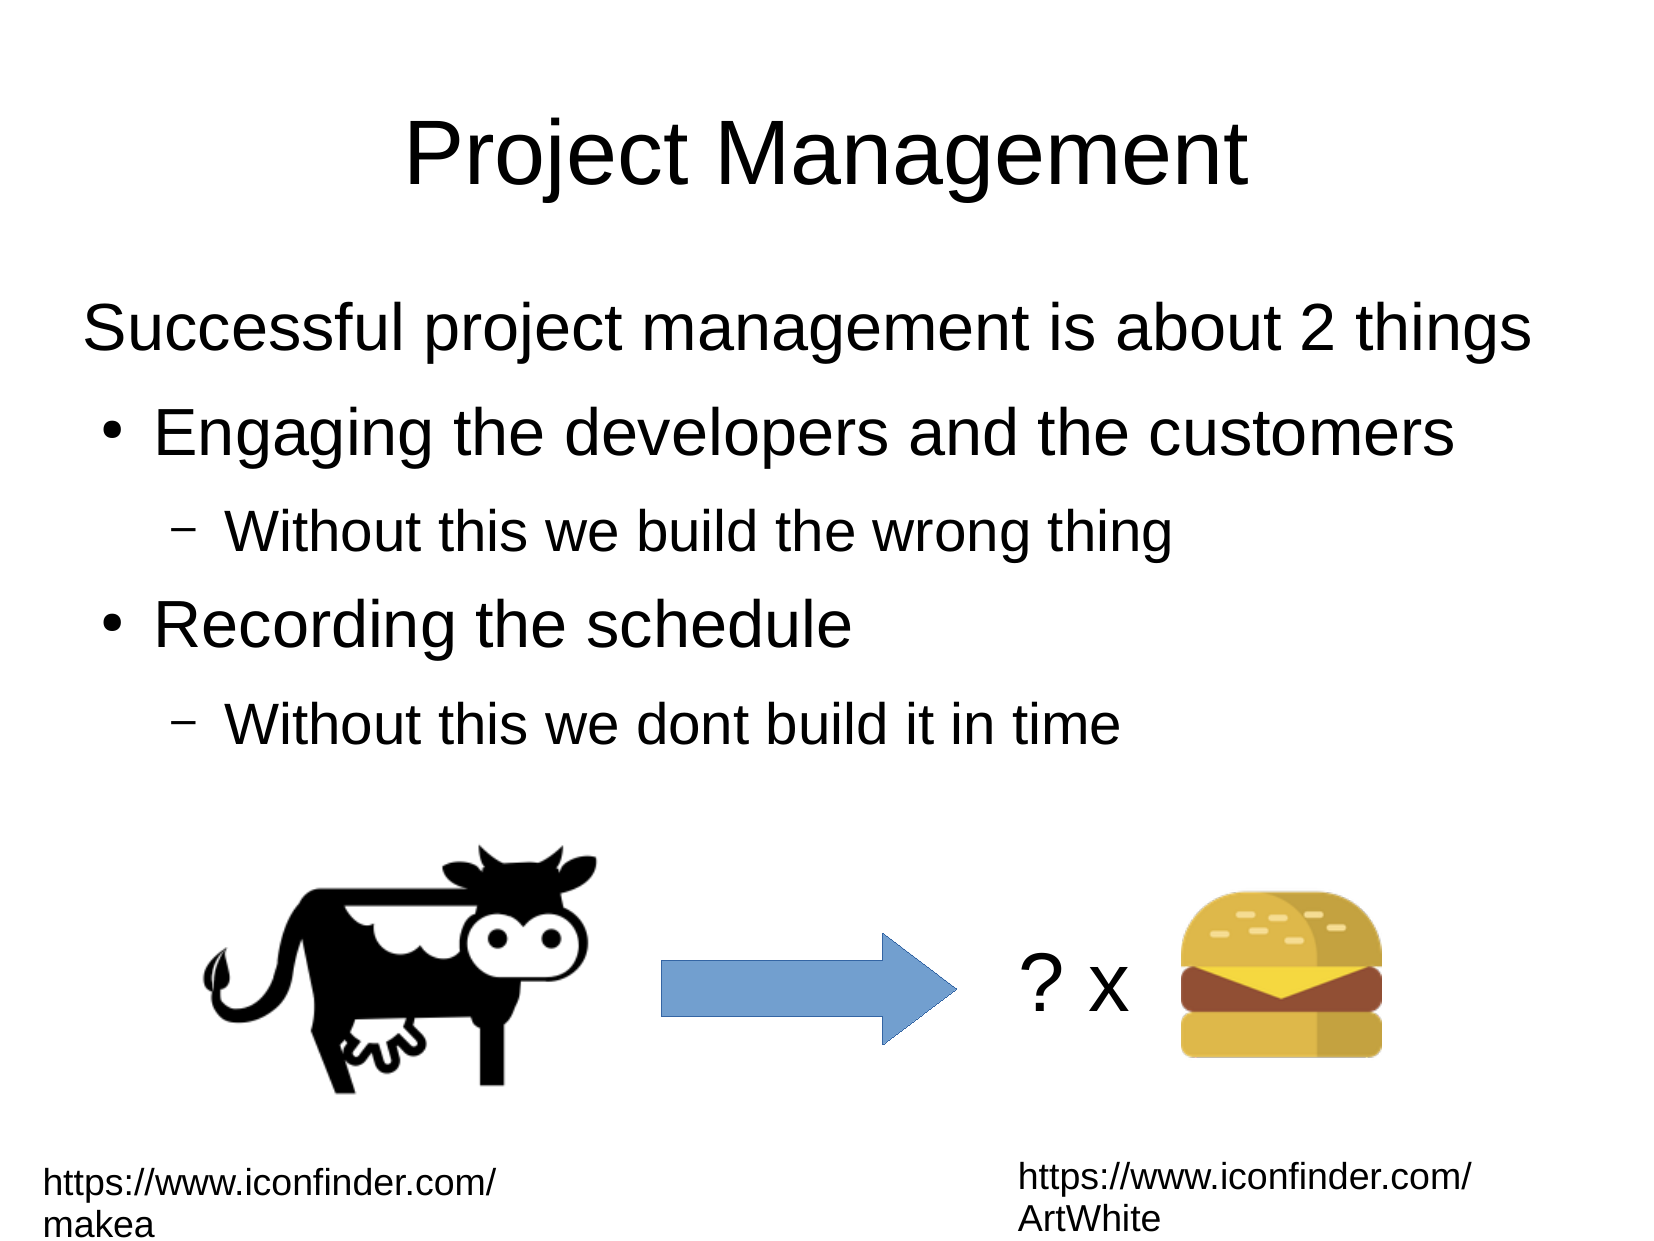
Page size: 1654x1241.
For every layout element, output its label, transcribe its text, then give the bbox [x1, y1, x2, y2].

text_box ? x [1003, 928, 1217, 1075]
text_box https://www.iconfinder.com/makea [27, 1154, 624, 1212]
list Successful project management is about 2 things Engaging the developers and the customers Without this we build the wrong thing Recording the schedule Without this we dont build it in time [82, 290, 1571, 1010]
text_box https://www.iconfinder.com/ArtWhite [1003, 1147, 1630, 1205]
text_box [661, 933, 957, 1045]
picture [1181, 874, 1382, 1075]
title Project Management [82, 49, 1571, 257]
picture [200, 769, 601, 1154]
